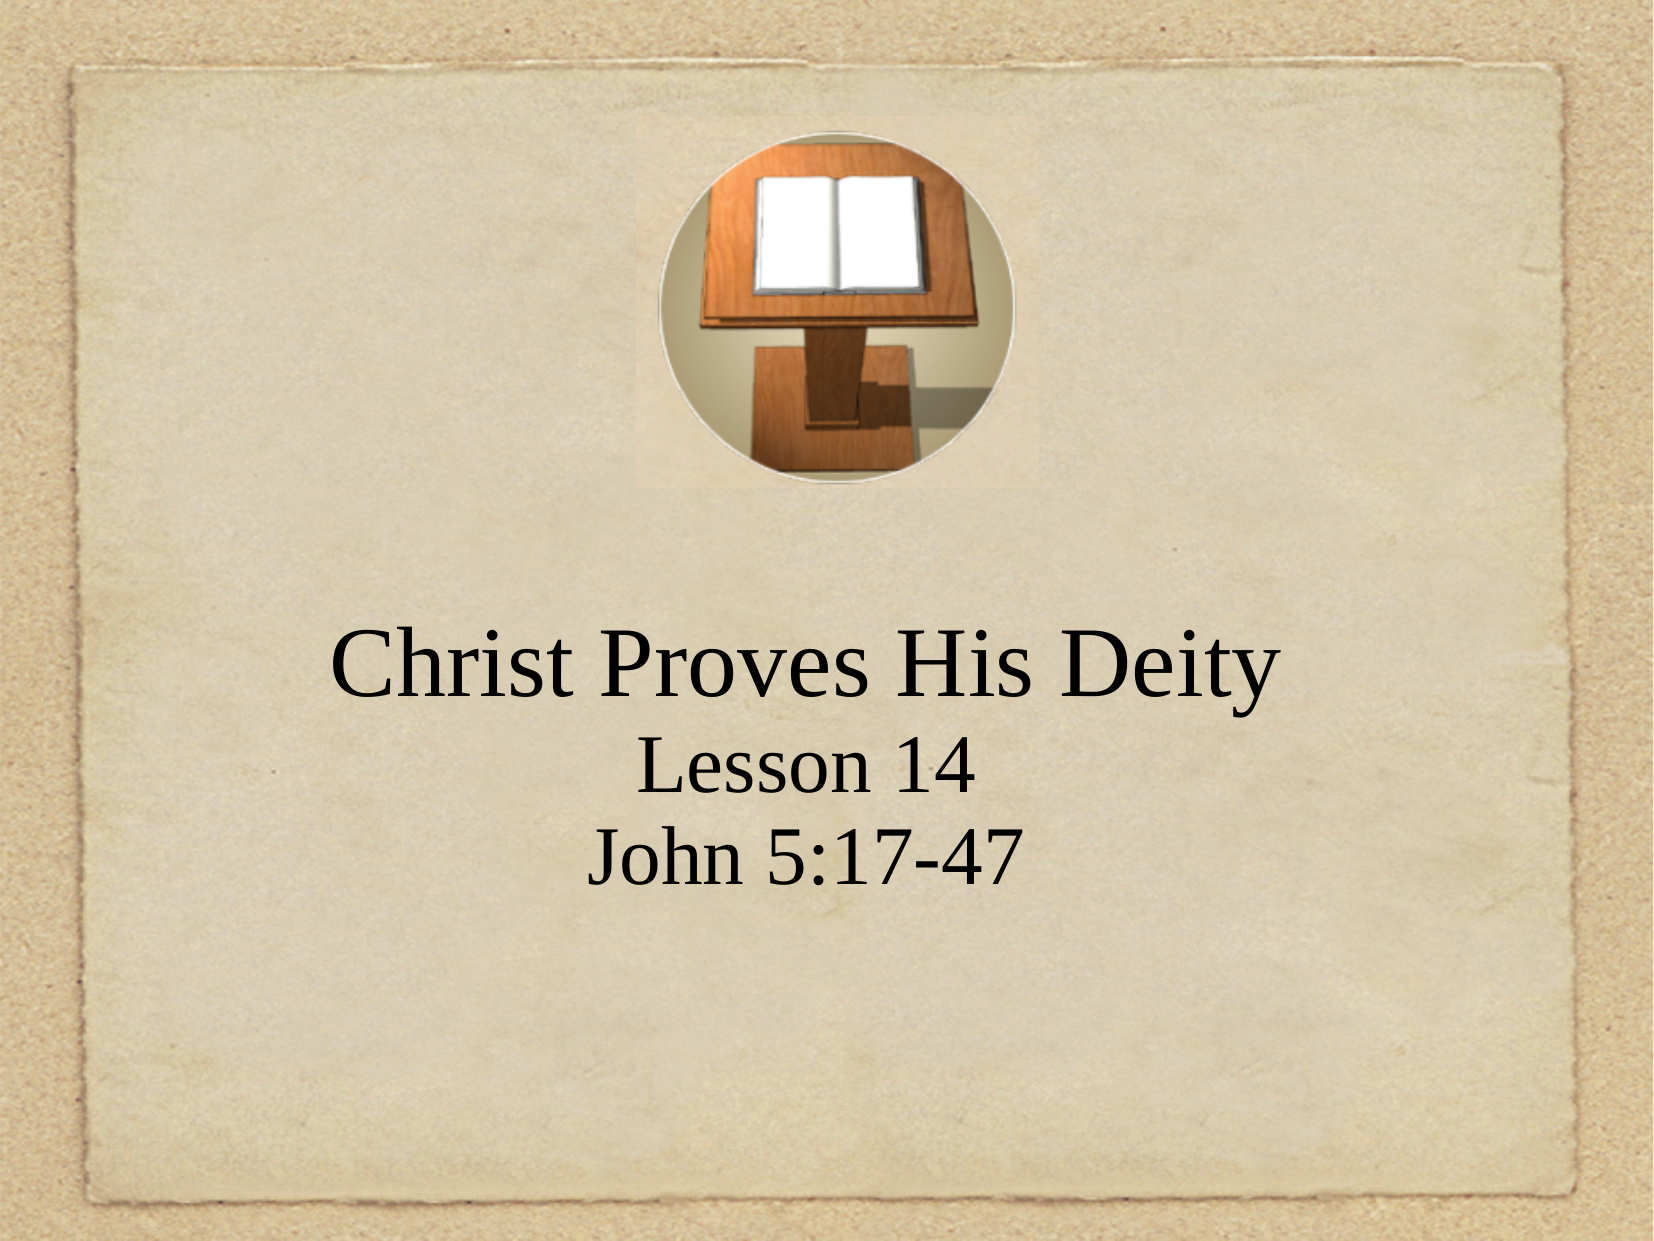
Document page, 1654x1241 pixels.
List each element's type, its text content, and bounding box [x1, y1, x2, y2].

picture [0, 0, 1654, 1241]
text_box Christ Proves His Deity Lesson 14 John 5:17-47 [150, 600, 1463, 1096]
